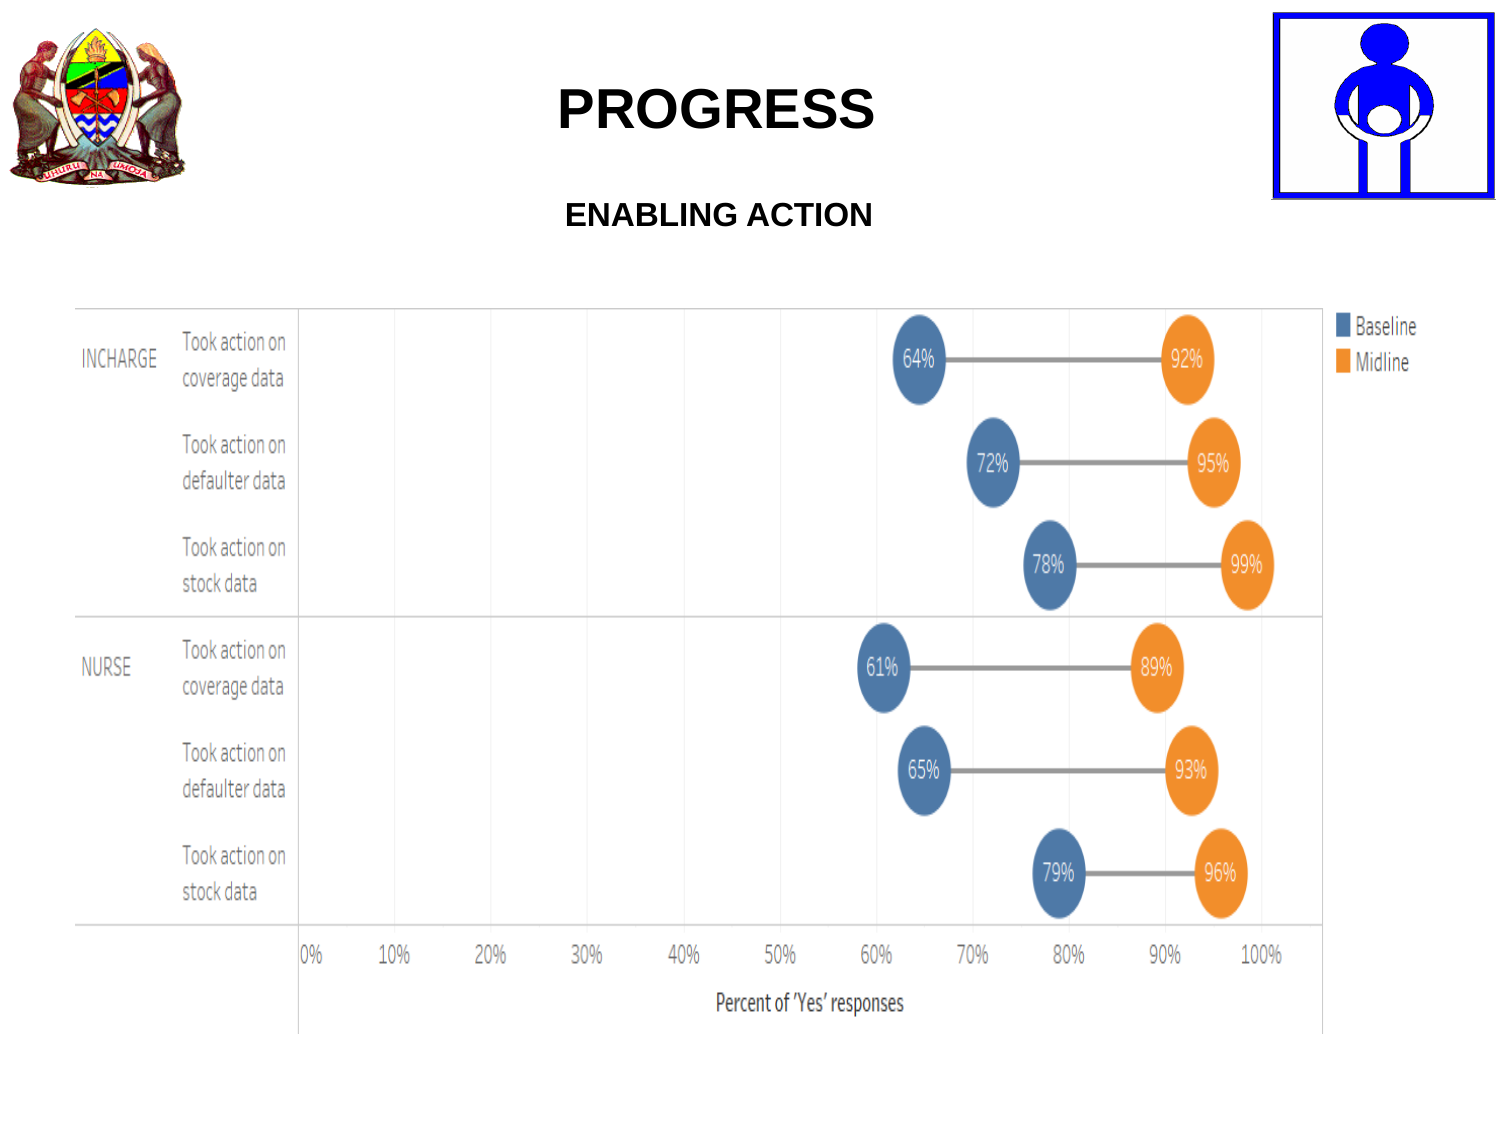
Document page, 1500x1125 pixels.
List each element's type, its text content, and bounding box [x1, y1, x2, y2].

text_box ENABLING ACTION [186, 164, 1262, 263]
picture [75, 308, 1475, 1034]
picture [1271, 12, 1496, 200]
picture [6, 24, 188, 188]
title PROGRESS [188, 50, 1263, 163]
